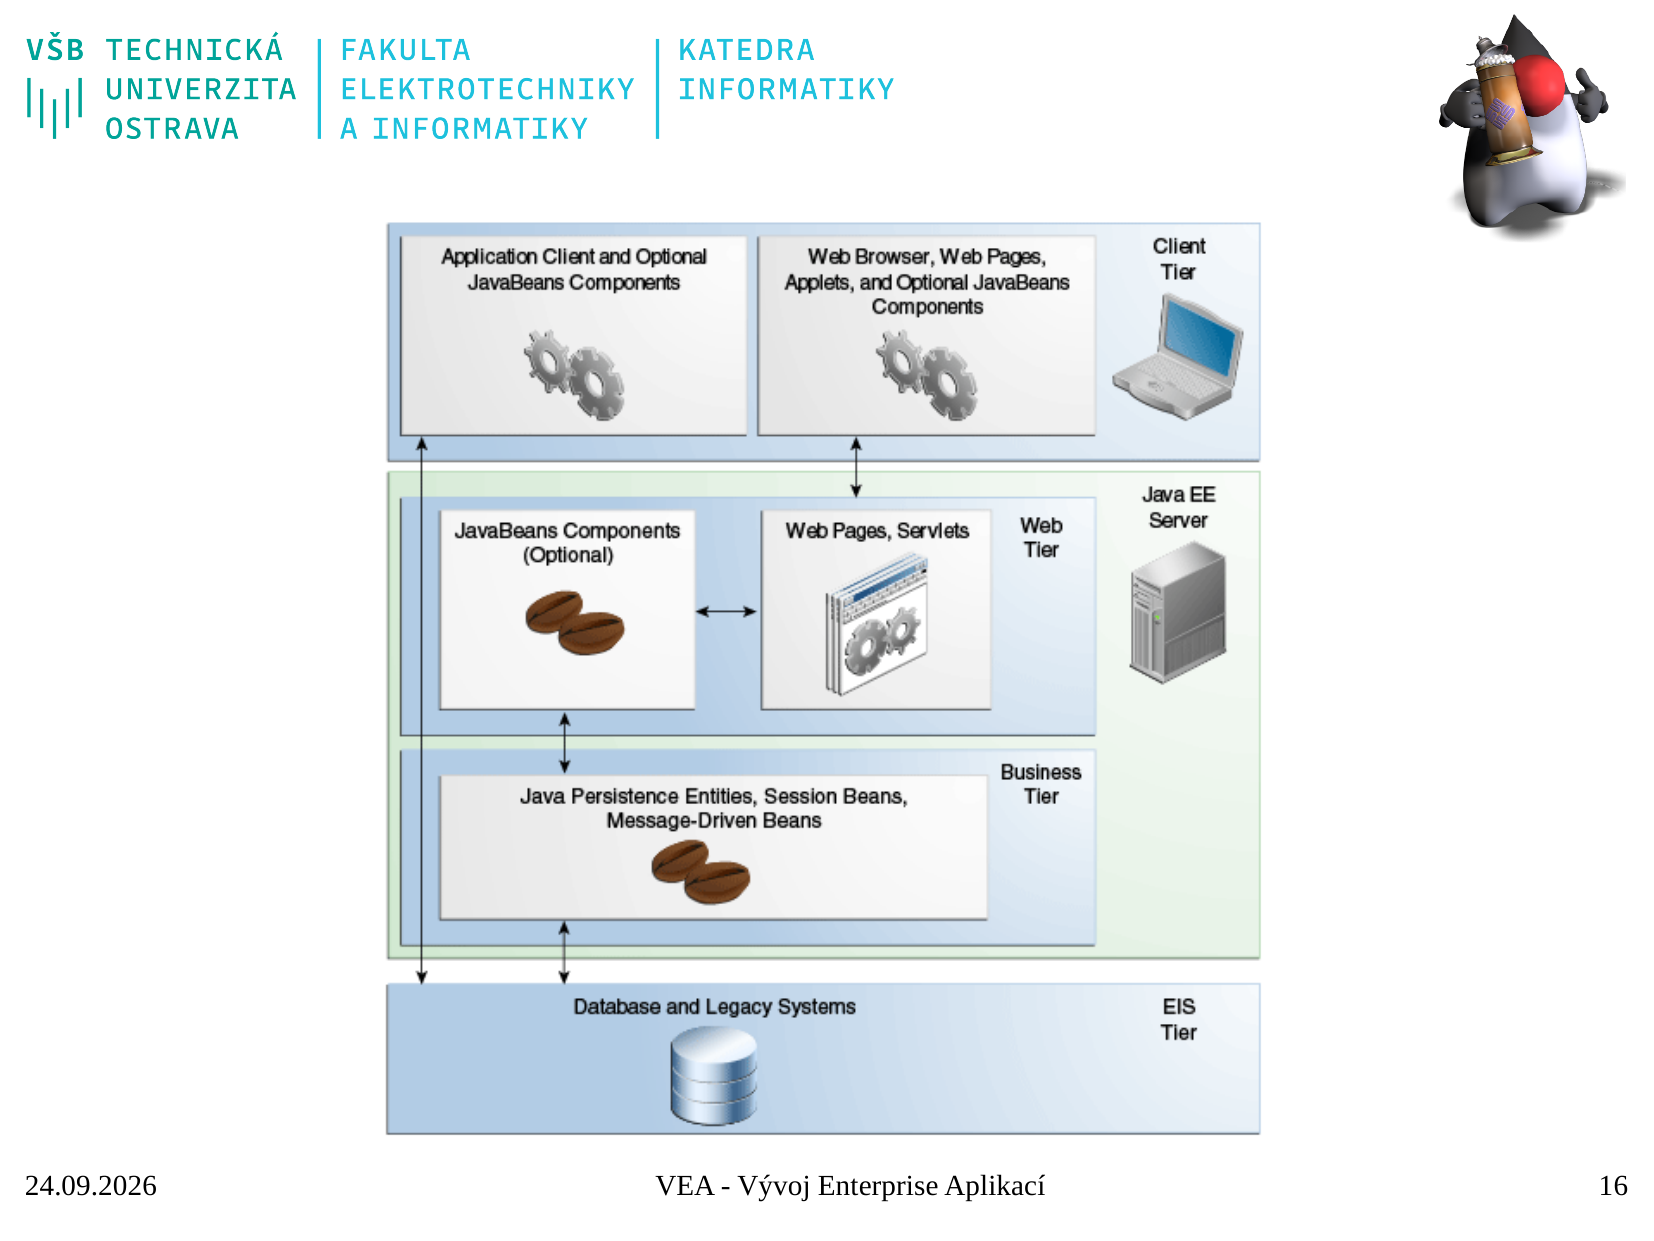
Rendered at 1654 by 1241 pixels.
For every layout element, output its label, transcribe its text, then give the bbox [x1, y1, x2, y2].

picture [383, 216, 1268, 1142]
picture [26, 31, 894, 139]
title Java EE Platform [14, 165, 1619, 319]
picture [1439, 14, 1626, 243]
